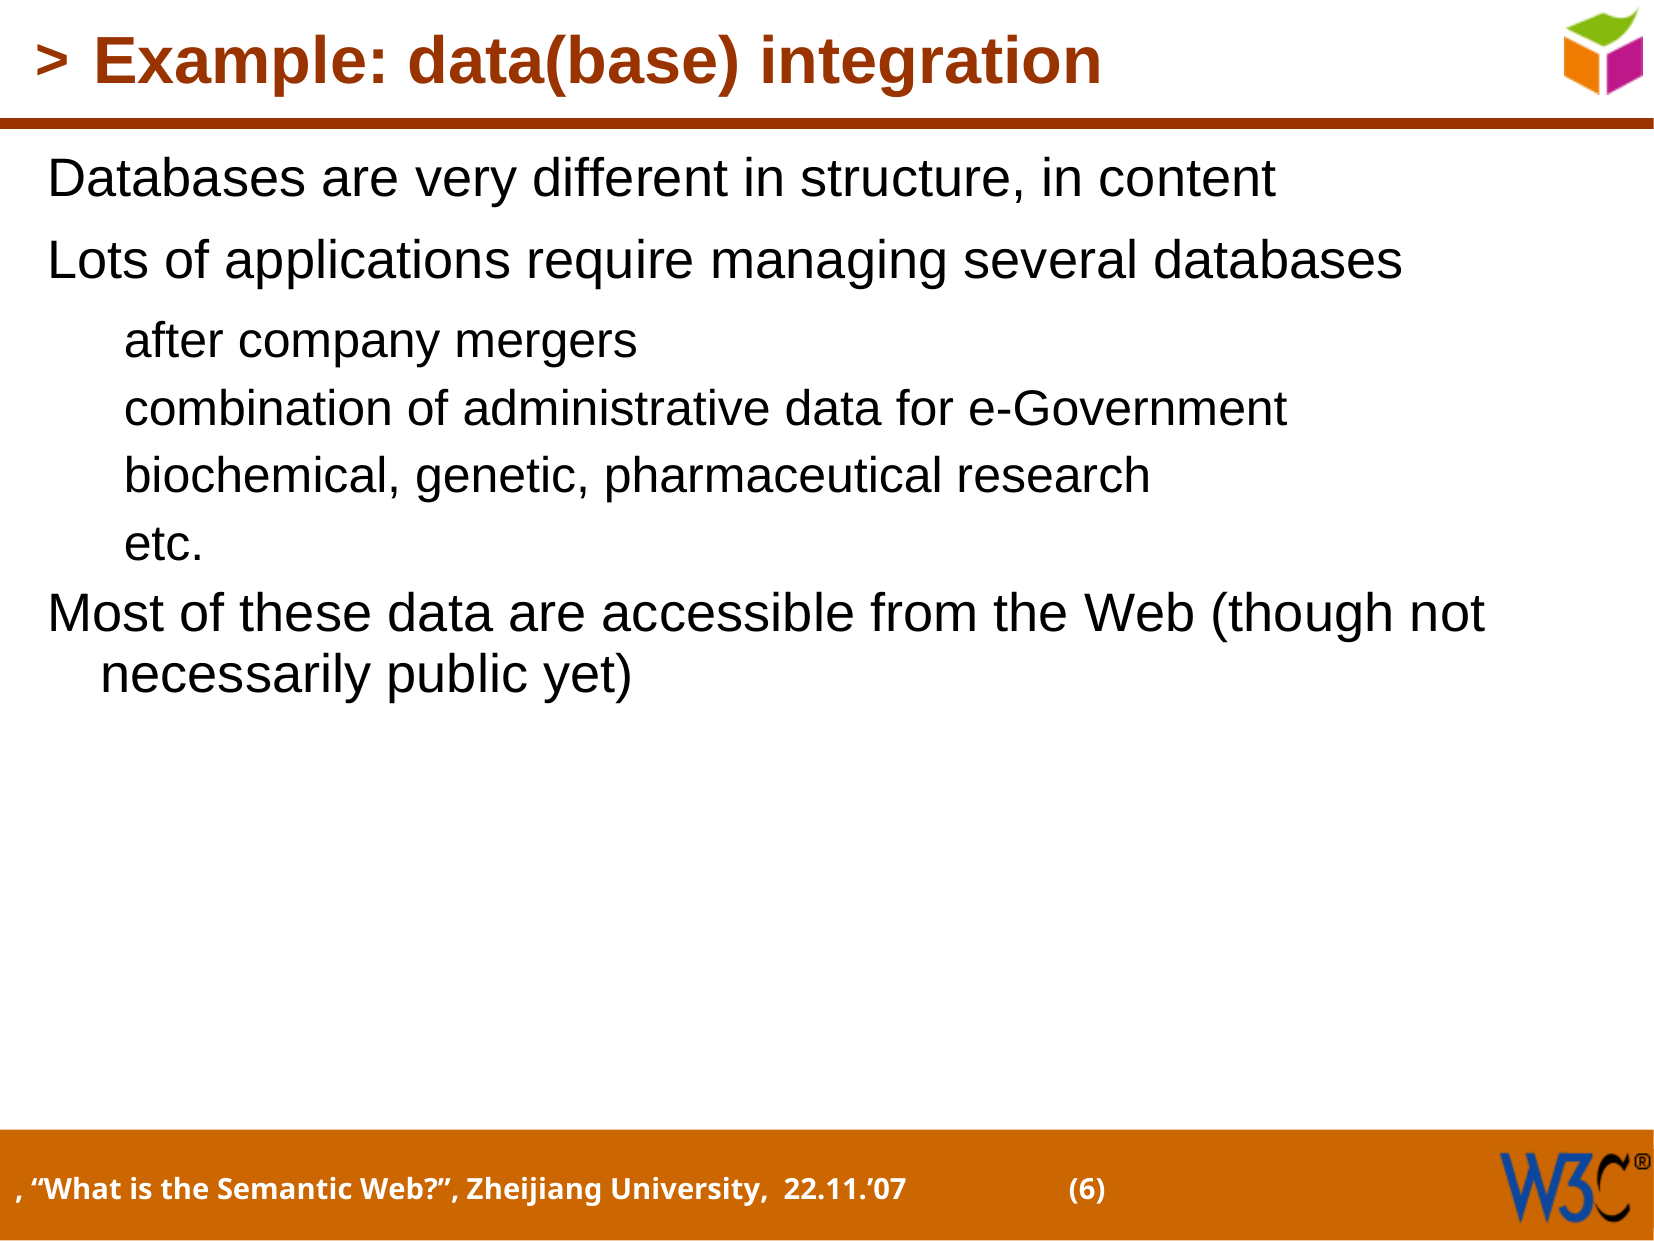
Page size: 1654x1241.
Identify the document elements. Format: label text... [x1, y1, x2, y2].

picture [1495, 1149, 1654, 1228]
picture [1564, 5, 1643, 95]
list Databases are very different in structure, in content Lots of applications require managing several databases after company mergers combination of administrative data for e-Government biochemical, genetic, pharmaceutical research etc. Most of these data are accessible from the Web (though not necessarily public yet) [29, 147, 1624, 1119]
title Example: data(base) integration [93, 7, 1493, 111]
